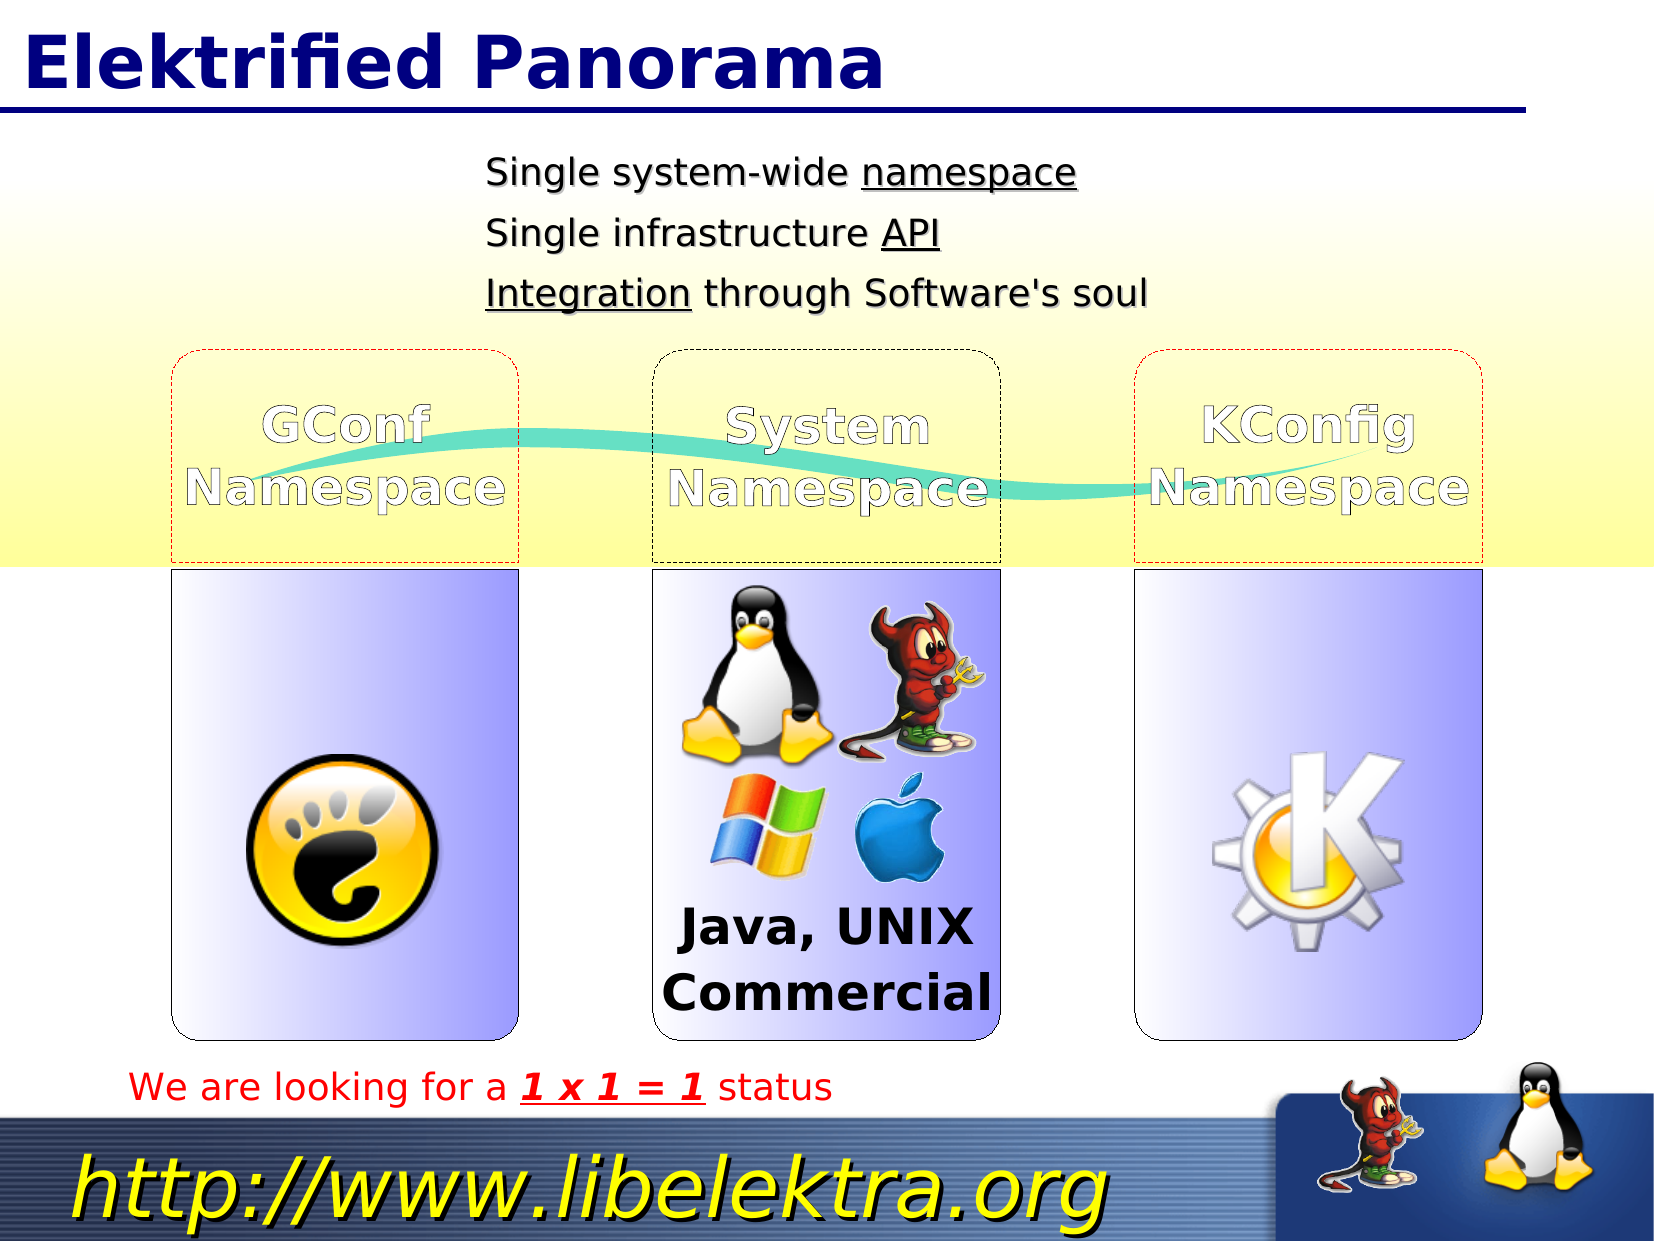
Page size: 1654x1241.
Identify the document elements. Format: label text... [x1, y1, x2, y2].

text_box [1134, 569, 1483, 1041]
picture [246, 754, 444, 949]
text_box Commercial [661, 961, 994, 1021]
text_box Elektrified Panorama [22, 14, 1611, 111]
text_box System Namespace [661, 393, 994, 517]
text_box [0, 181, 1654, 567]
text_box Java, UNIX [680, 893, 975, 954]
picture [0, 1061, 1654, 1241]
picture [1212, 751, 1405, 952]
picture [668, 584, 986, 769]
text_box [652, 569, 1001, 1041]
text_box KConfig Namespace [1142, 392, 1475, 516]
list Single system-wide namespace Single infrastructure API Integration through Software's soul [470, 140, 1278, 367]
text_box GConf Namespace [182, 362, 508, 546]
picture [710, 773, 829, 881]
text_box [171, 569, 519, 1041]
text_box We are looking for a 1 x 1 = 1 status [127, 1062, 834, 1107]
picture [854, 771, 945, 883]
